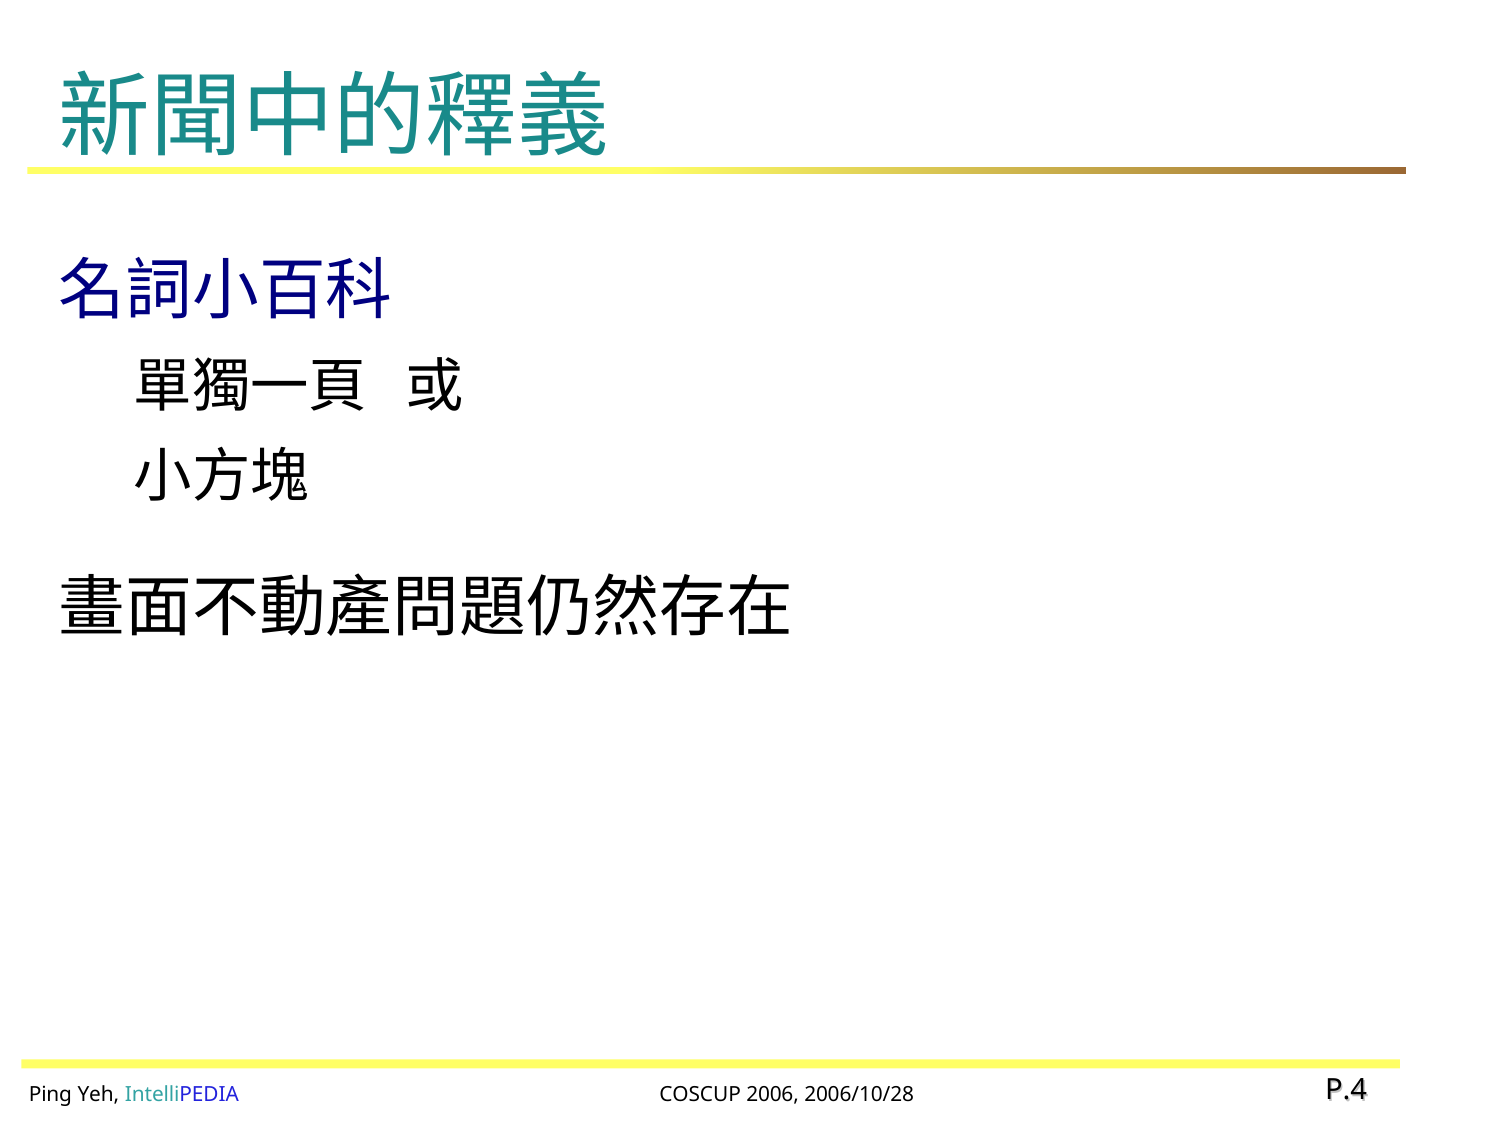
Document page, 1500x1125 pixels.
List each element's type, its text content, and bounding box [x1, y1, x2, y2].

title 新聞中的釋義 [58, 58, 1447, 160]
list 名詞小百科 單獨一頁 或 小方塊 畫面不動產問題仍然存在 [58, 236, 1409, 1001]
